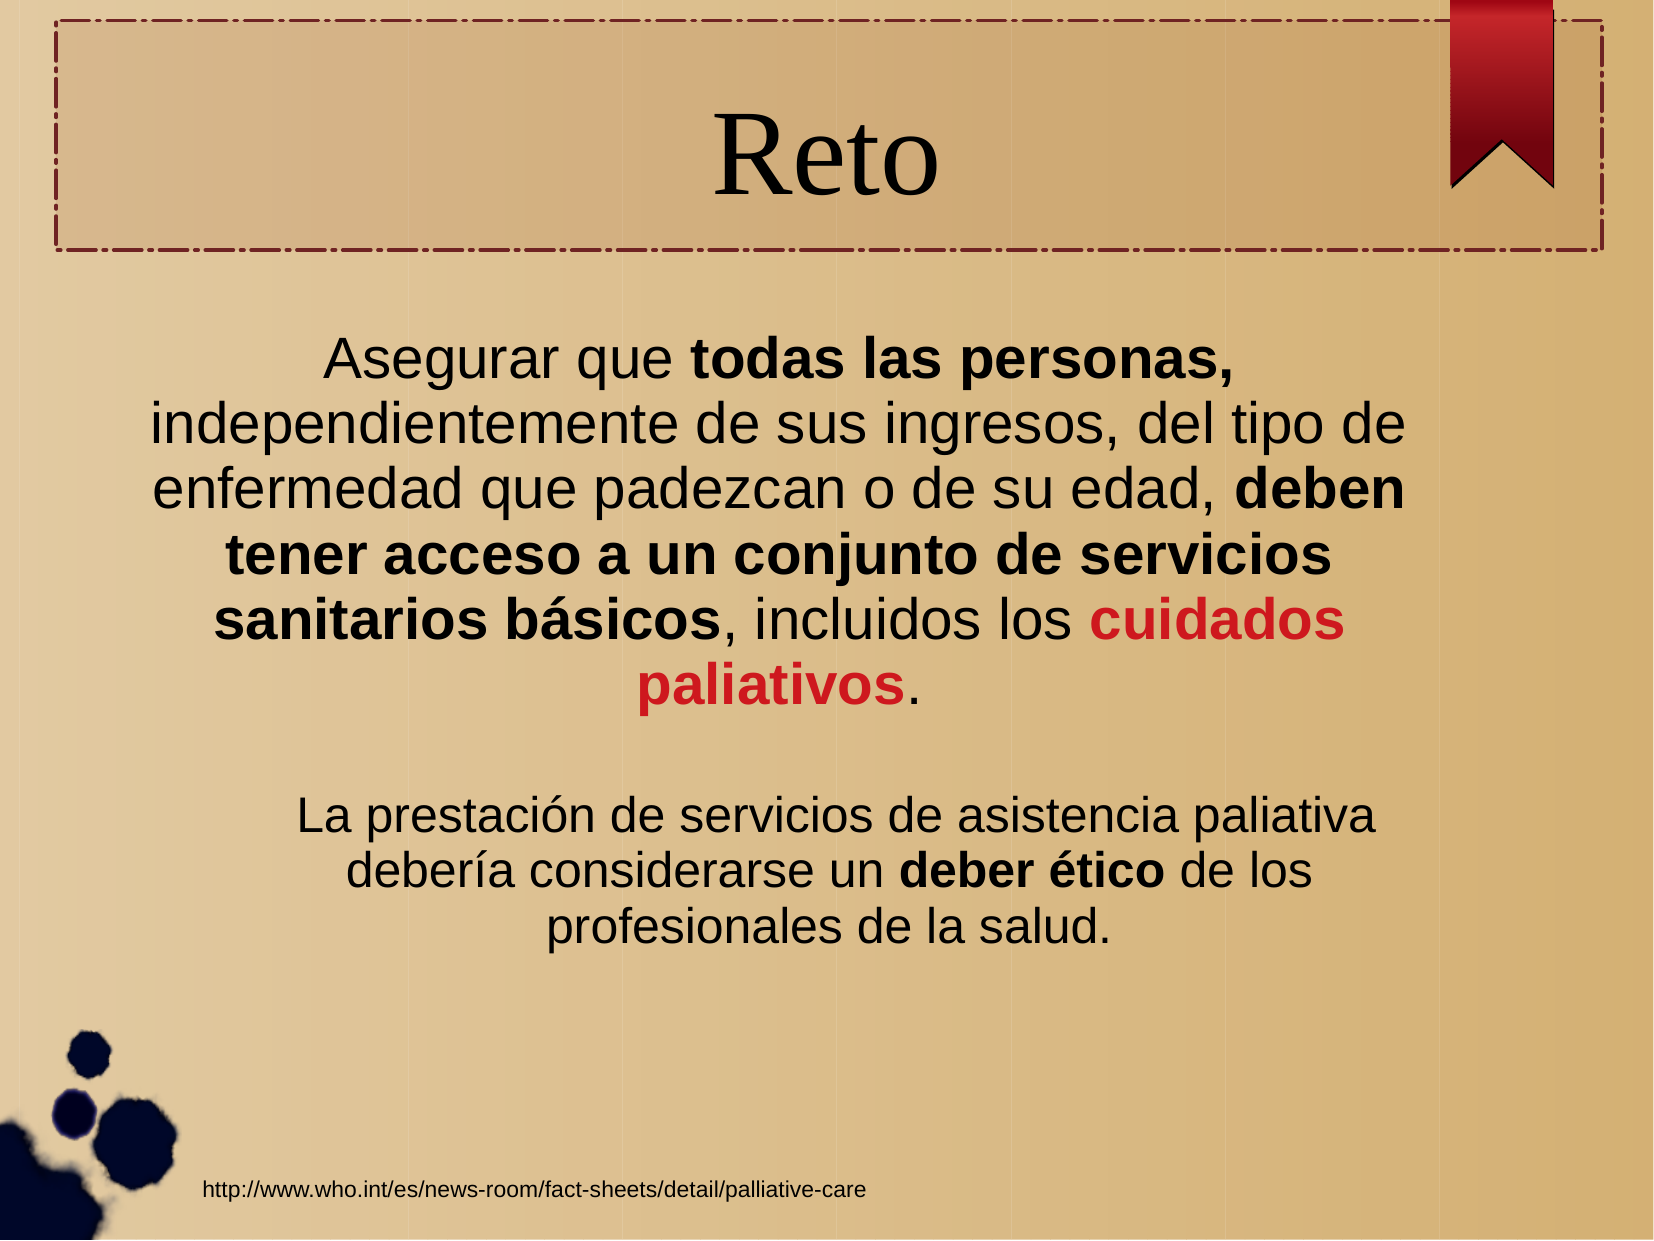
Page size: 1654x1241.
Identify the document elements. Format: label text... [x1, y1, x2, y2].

title Reto [82, 49, 1571, 257]
text_box La prestación de servicios de asistencia paliativa debería considerarse un deber ético de los profesionales de la salud. [177, 779, 1482, 962]
text_box Asegurar que todas las personas, independientemente de sus ingresos, del tipo de enfermedad que padezcan o de su edad, deben tener acceso a un conjunto de servicios sanitarios básicos, incluidos los cuidados paliativos. [70, 318, 1489, 724]
text_box http://www.who.int/es/news-room/fact-sheets/detail/palliative-care [187, 1169, 1300, 1227]
